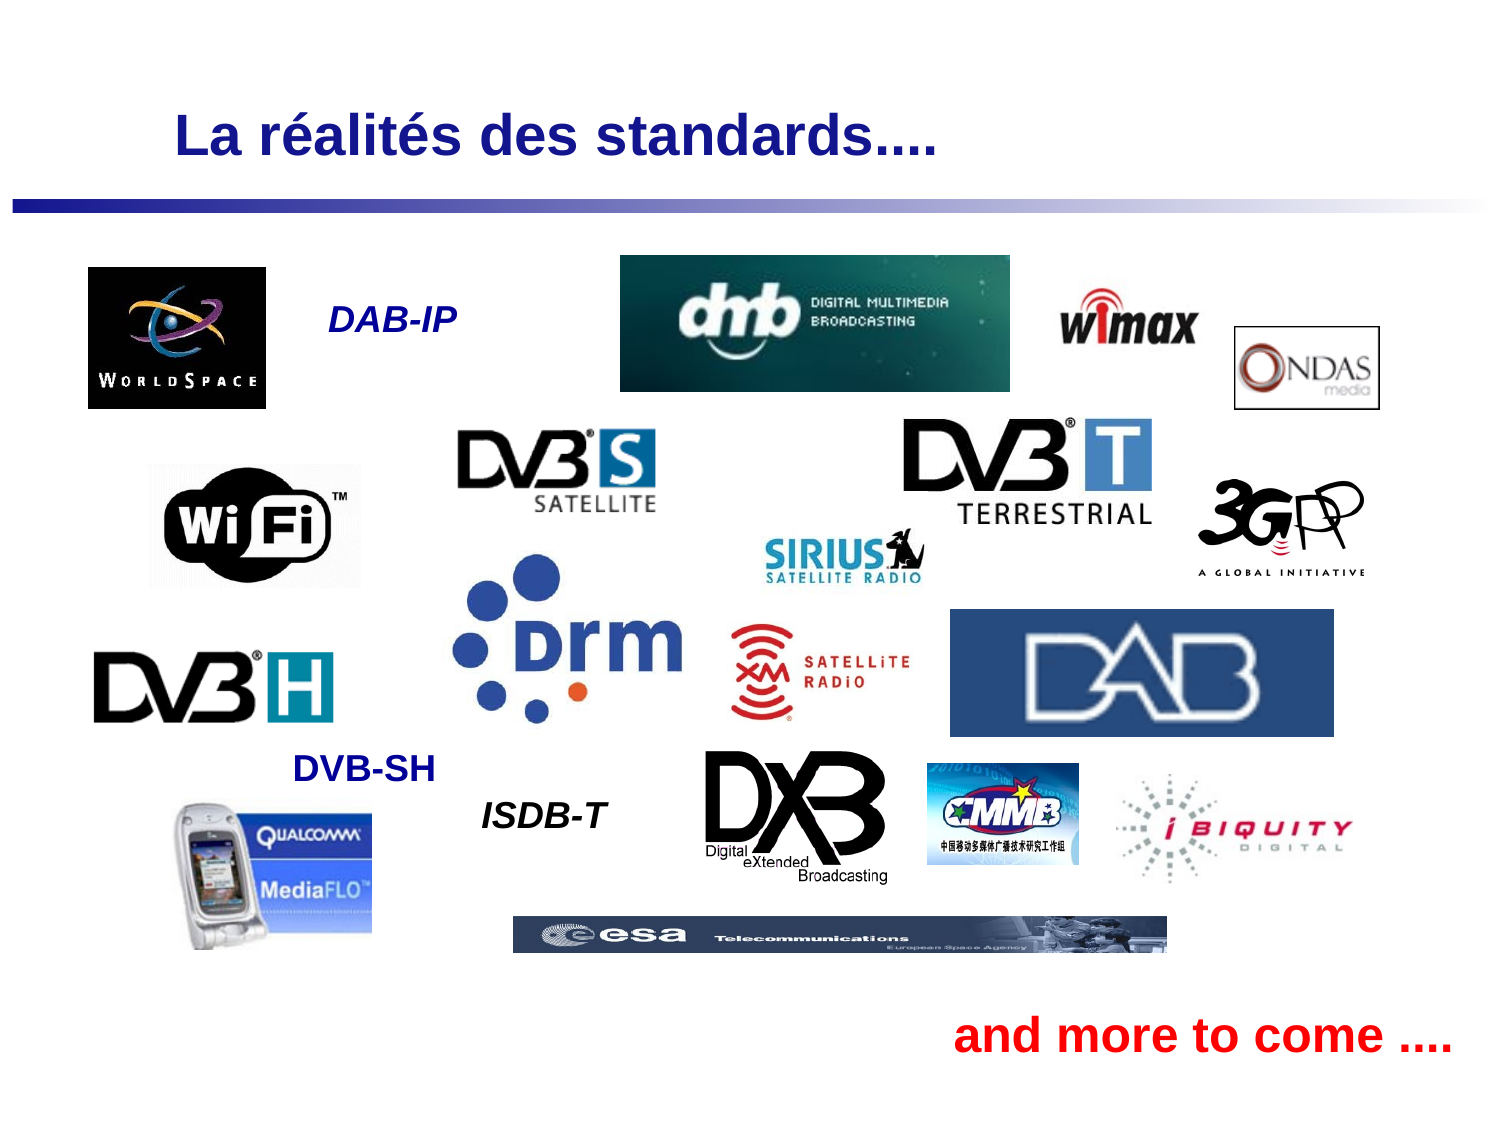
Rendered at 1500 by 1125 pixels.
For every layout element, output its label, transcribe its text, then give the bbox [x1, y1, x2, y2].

text_box DVB-SH [277, 739, 452, 798]
picture [513, 916, 1167, 953]
picture [726, 417, 1152, 723]
picture [1198, 479, 1364, 576]
text_box ISDB-T [466, 786, 622, 845]
text_box DAB-IP [313, 290, 473, 349]
picture [147, 464, 361, 589]
picture [442, 550, 696, 738]
picture [1045, 243, 1223, 414]
picture [1116, 774, 1353, 884]
title La réalités des standards.... [159, 0, 1385, 175]
picture [442, 408, 678, 530]
text_box and more to come .... [938, 999, 1470, 1071]
picture [927, 763, 1079, 865]
picture [1234, 326, 1380, 410]
picture [88, 645, 337, 730]
picture [620, 255, 1010, 392]
picture [171, 798, 372, 950]
picture [950, 609, 1334, 738]
picture [702, 751, 892, 886]
picture [927, 763, 935, 768]
picture [88, 267, 266, 409]
